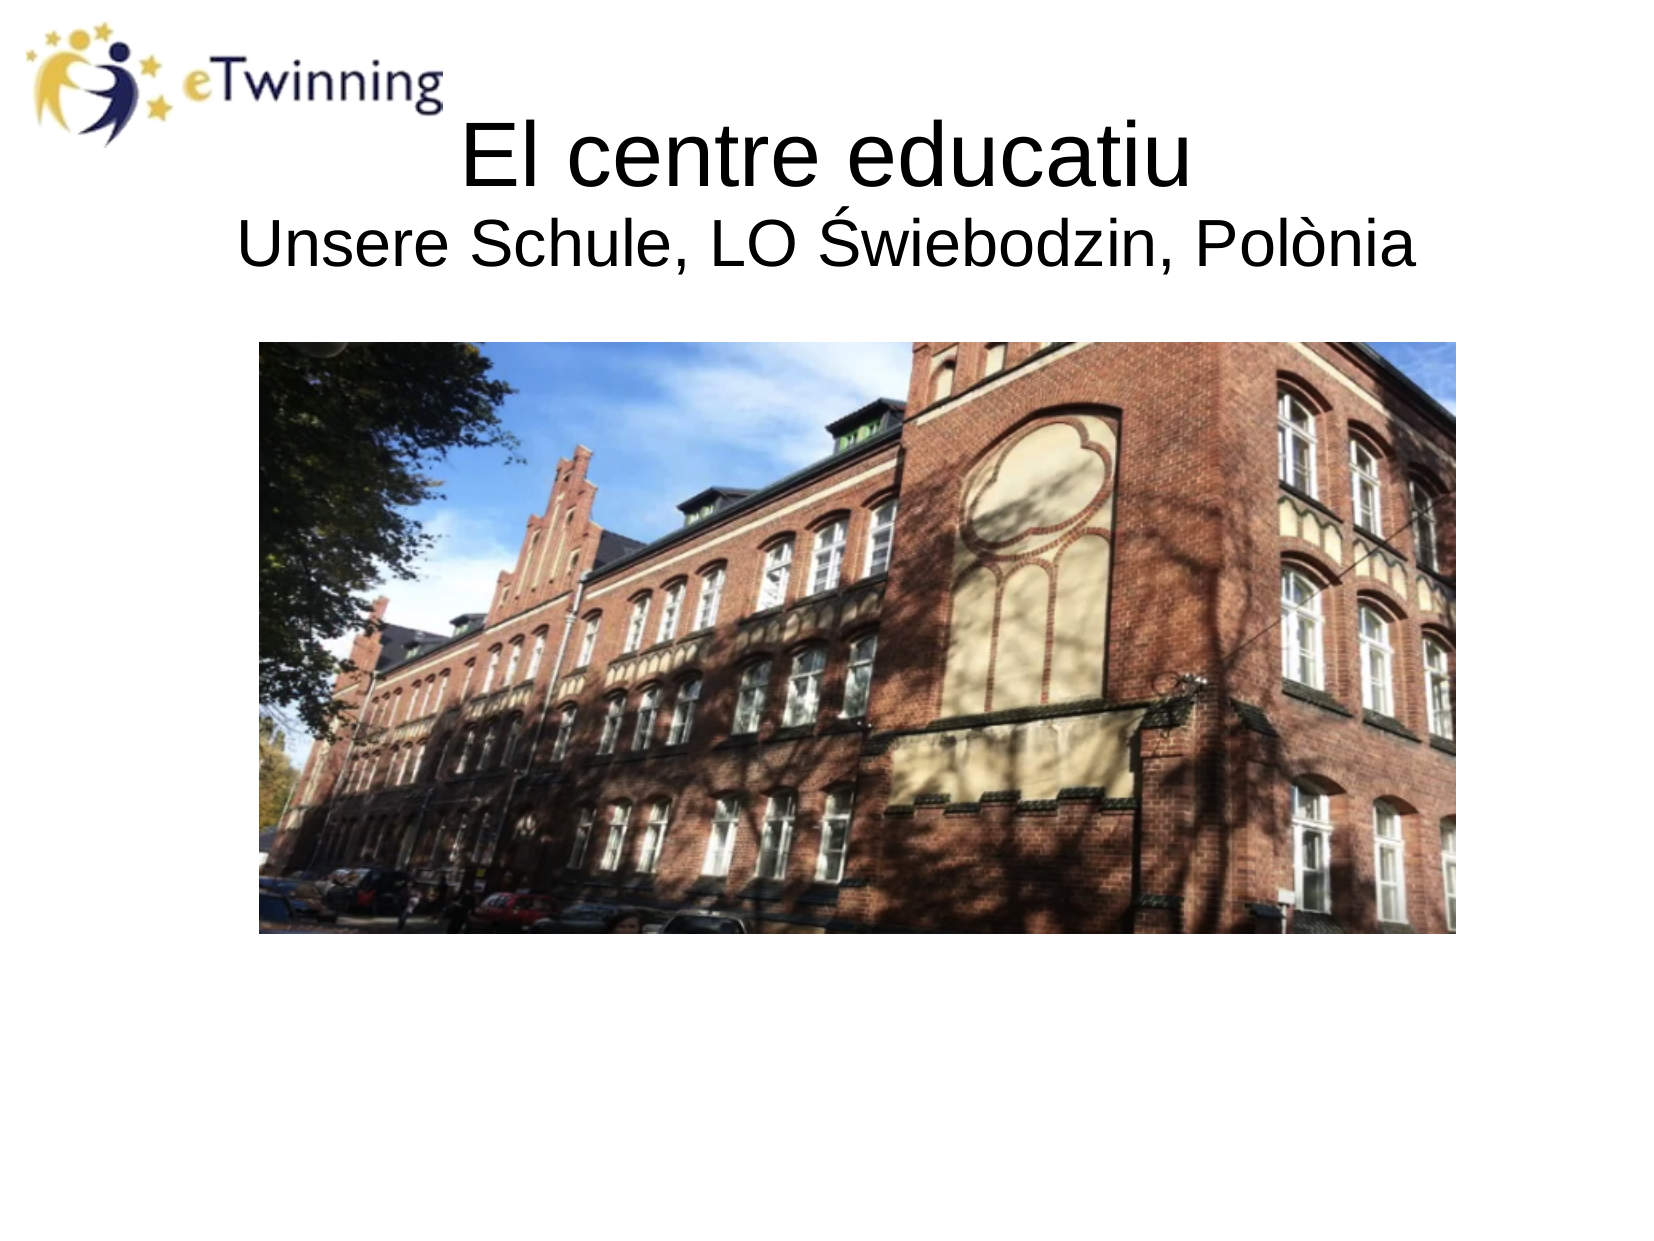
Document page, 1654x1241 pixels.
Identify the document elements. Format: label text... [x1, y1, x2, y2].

title El centre educatiu Unsere Schule, LO Świebodzin, Polònia [82, 103, 1571, 281]
picture [259, 342, 1456, 934]
picture [26, 20, 443, 148]
